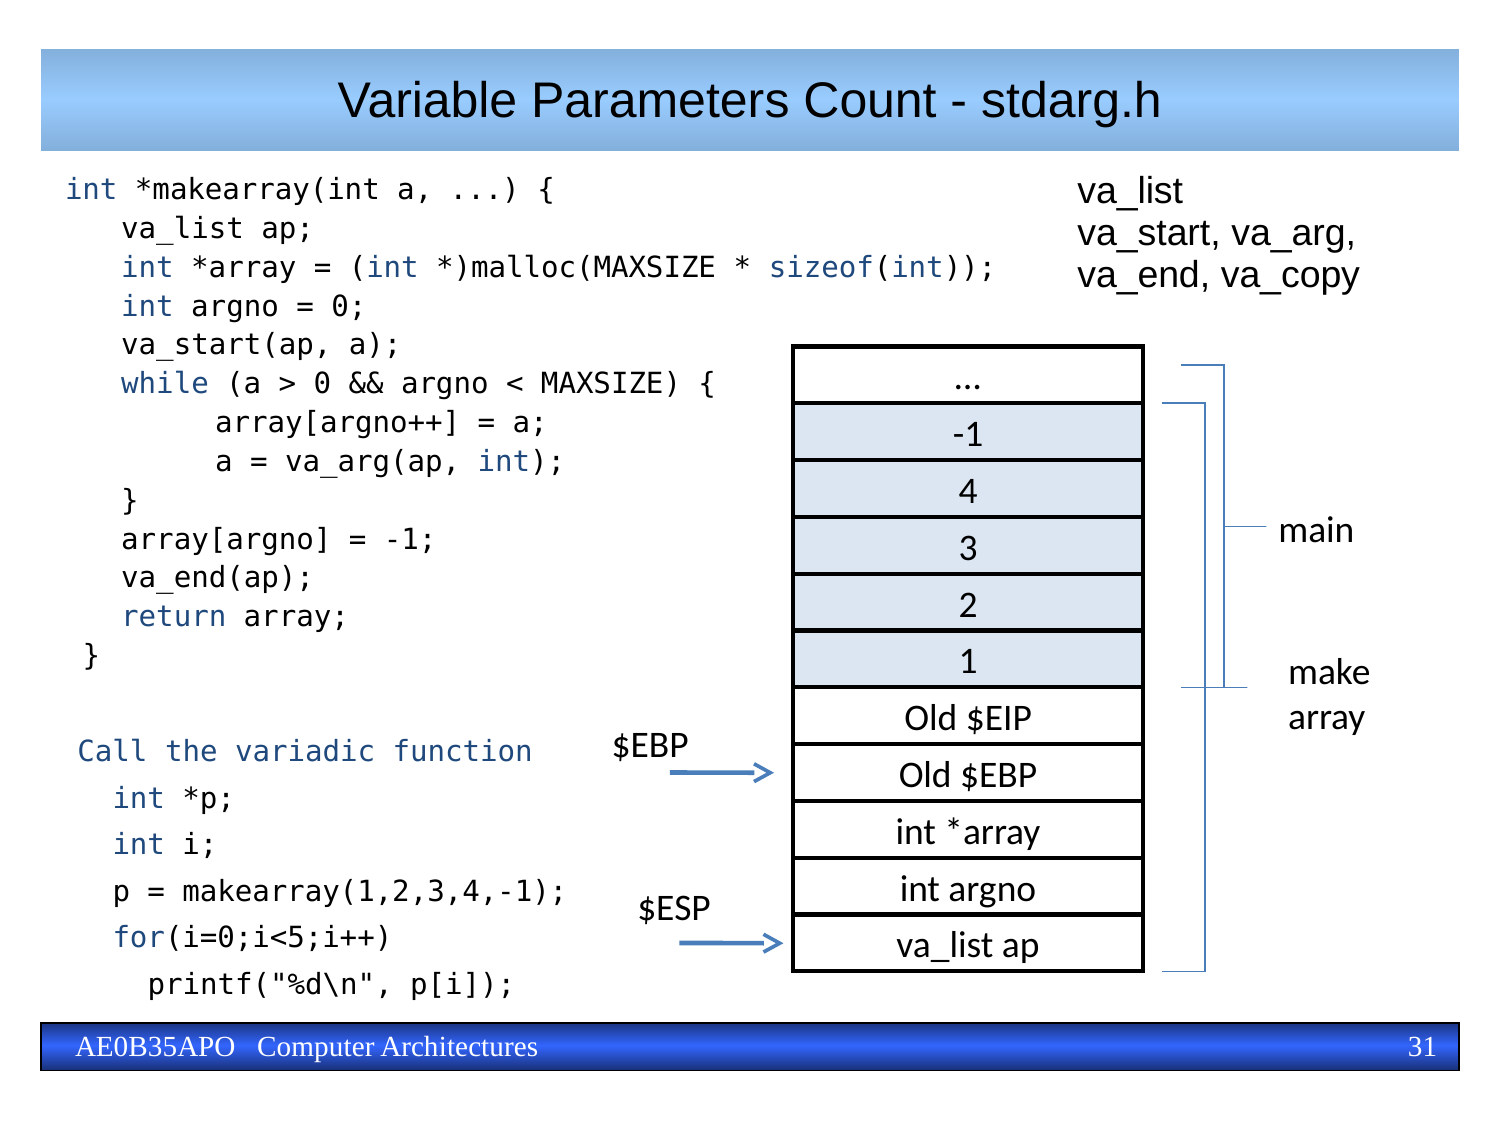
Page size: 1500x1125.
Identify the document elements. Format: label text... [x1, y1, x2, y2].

text_box make array [1273, 639, 1386, 746]
text_box -1 [792, 404, 1144, 461]
text_box 4 [792, 461, 1144, 517]
list int *makearray(int a, ...) { va_list ap; int *array = (int *)malloc(MAXSIZE * sizeof(int)); int argno = 0; va_start(ap, a); while (a > 0 && argno < MAXSIZE) { array[argno++] = a; a = va_arg(ap, int); } array[argno] = -1; va_end(ap); return array; } [49, 170, 1138, 713]
text_box Old $EIP [792, 687, 1144, 745]
text_box $EBP [596, 712, 704, 773]
text_box int *array [792, 800, 1144, 857]
text_box int argno [792, 857, 1144, 914]
text_box $ESP [638, 874, 726, 936]
text_box va_list va_start, va_arg, va_end, va_copy [1062, 162, 1425, 304]
text_box 2 [792, 574, 1144, 630]
text_box … [792, 346, 1144, 404]
text_box 1 [792, 630, 1144, 687]
text_box 3 [792, 517, 1144, 574]
text_box va_list ap [792, 914, 1144, 972]
title Variable Parameters Count - stdarg.h [41, 49, 1459, 151]
text_box main [1263, 497, 1370, 559]
text_box Old $EBP [792, 745, 1144, 800]
list Call the variadic function int *p; int i; p = makearray(1,2,3,4,-1); for(i=0;i<5;i++) printf("%d\n", p[i]); [62, 724, 638, 1025]
